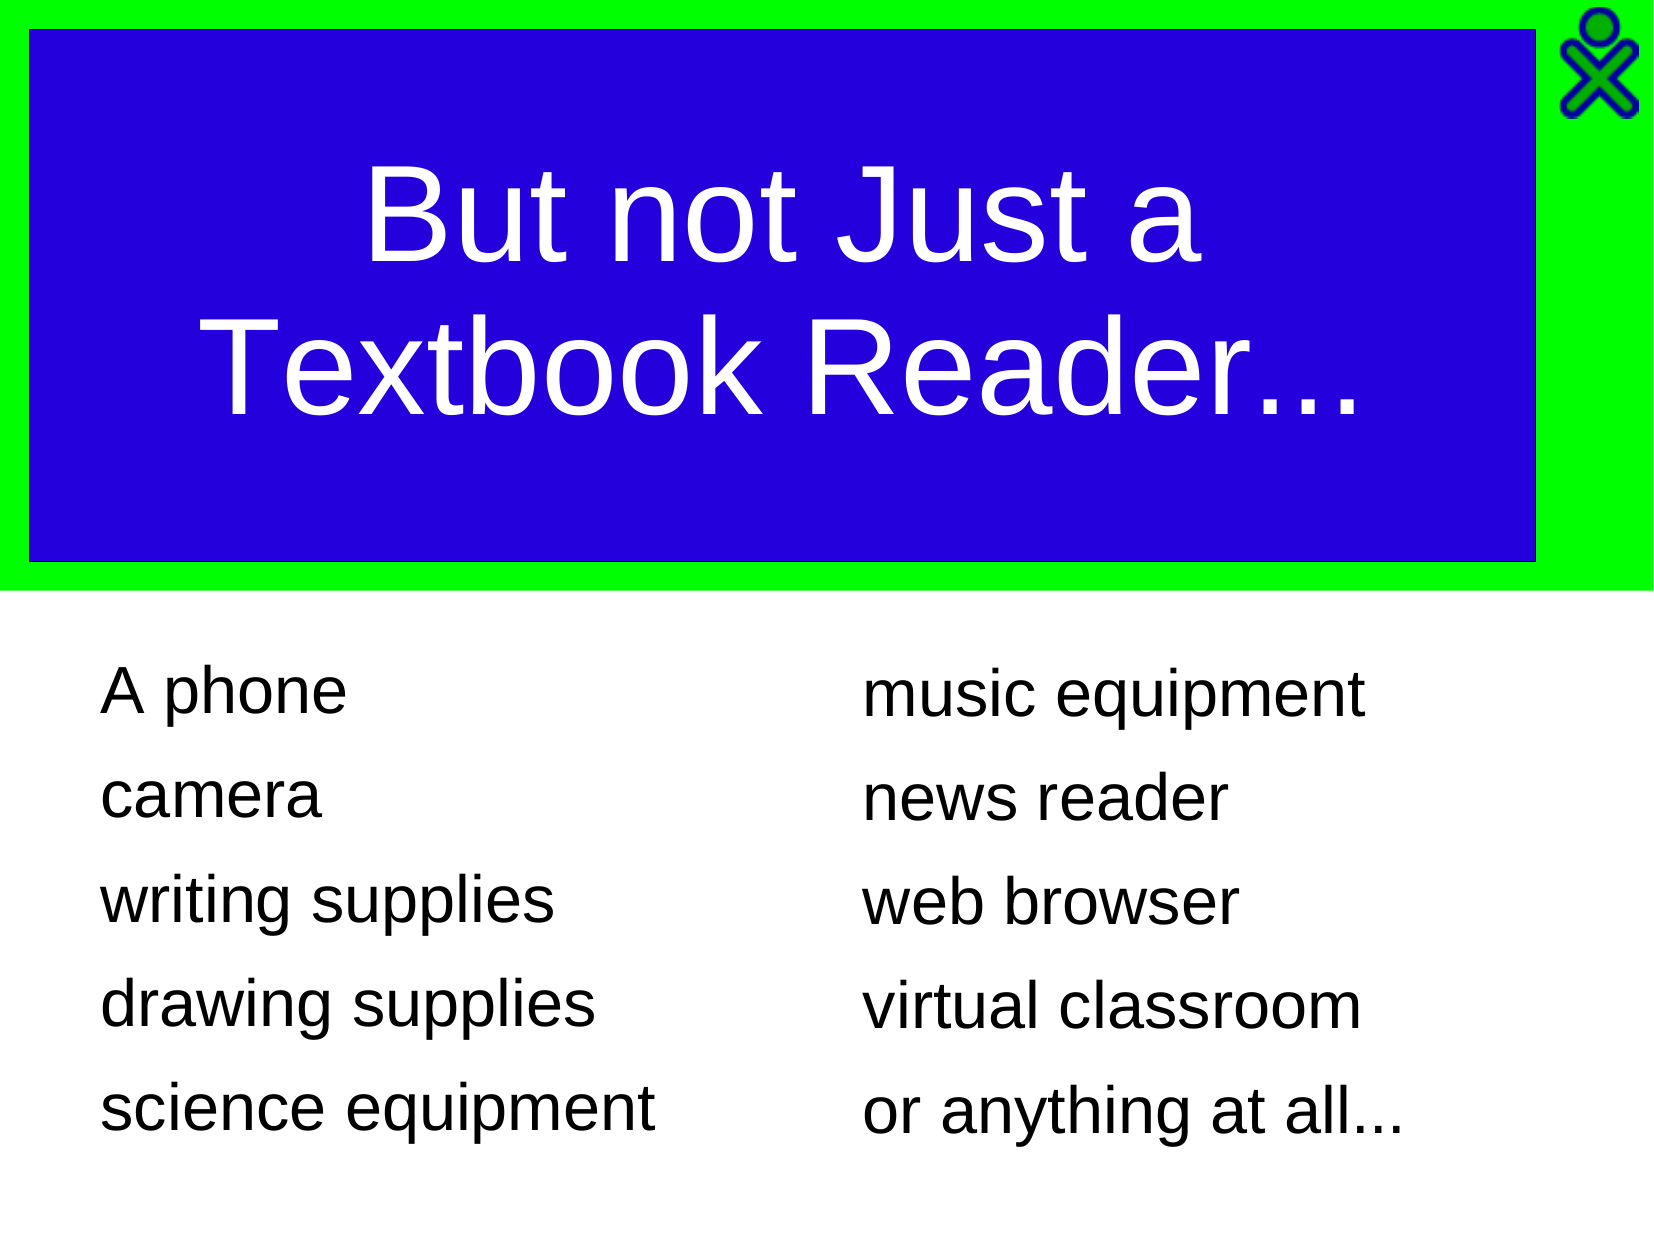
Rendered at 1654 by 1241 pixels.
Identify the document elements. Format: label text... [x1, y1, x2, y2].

title But not Just a Textbook Reader... [59, 49, 1506, 532]
list A phone camera writing supplies drawing supplies science equipment [82, 653, 810, 1146]
picture [1559, 7, 1639, 119]
list music equipment news reader web browser virtual classroom or anything at all... [845, 655, 1572, 1148]
